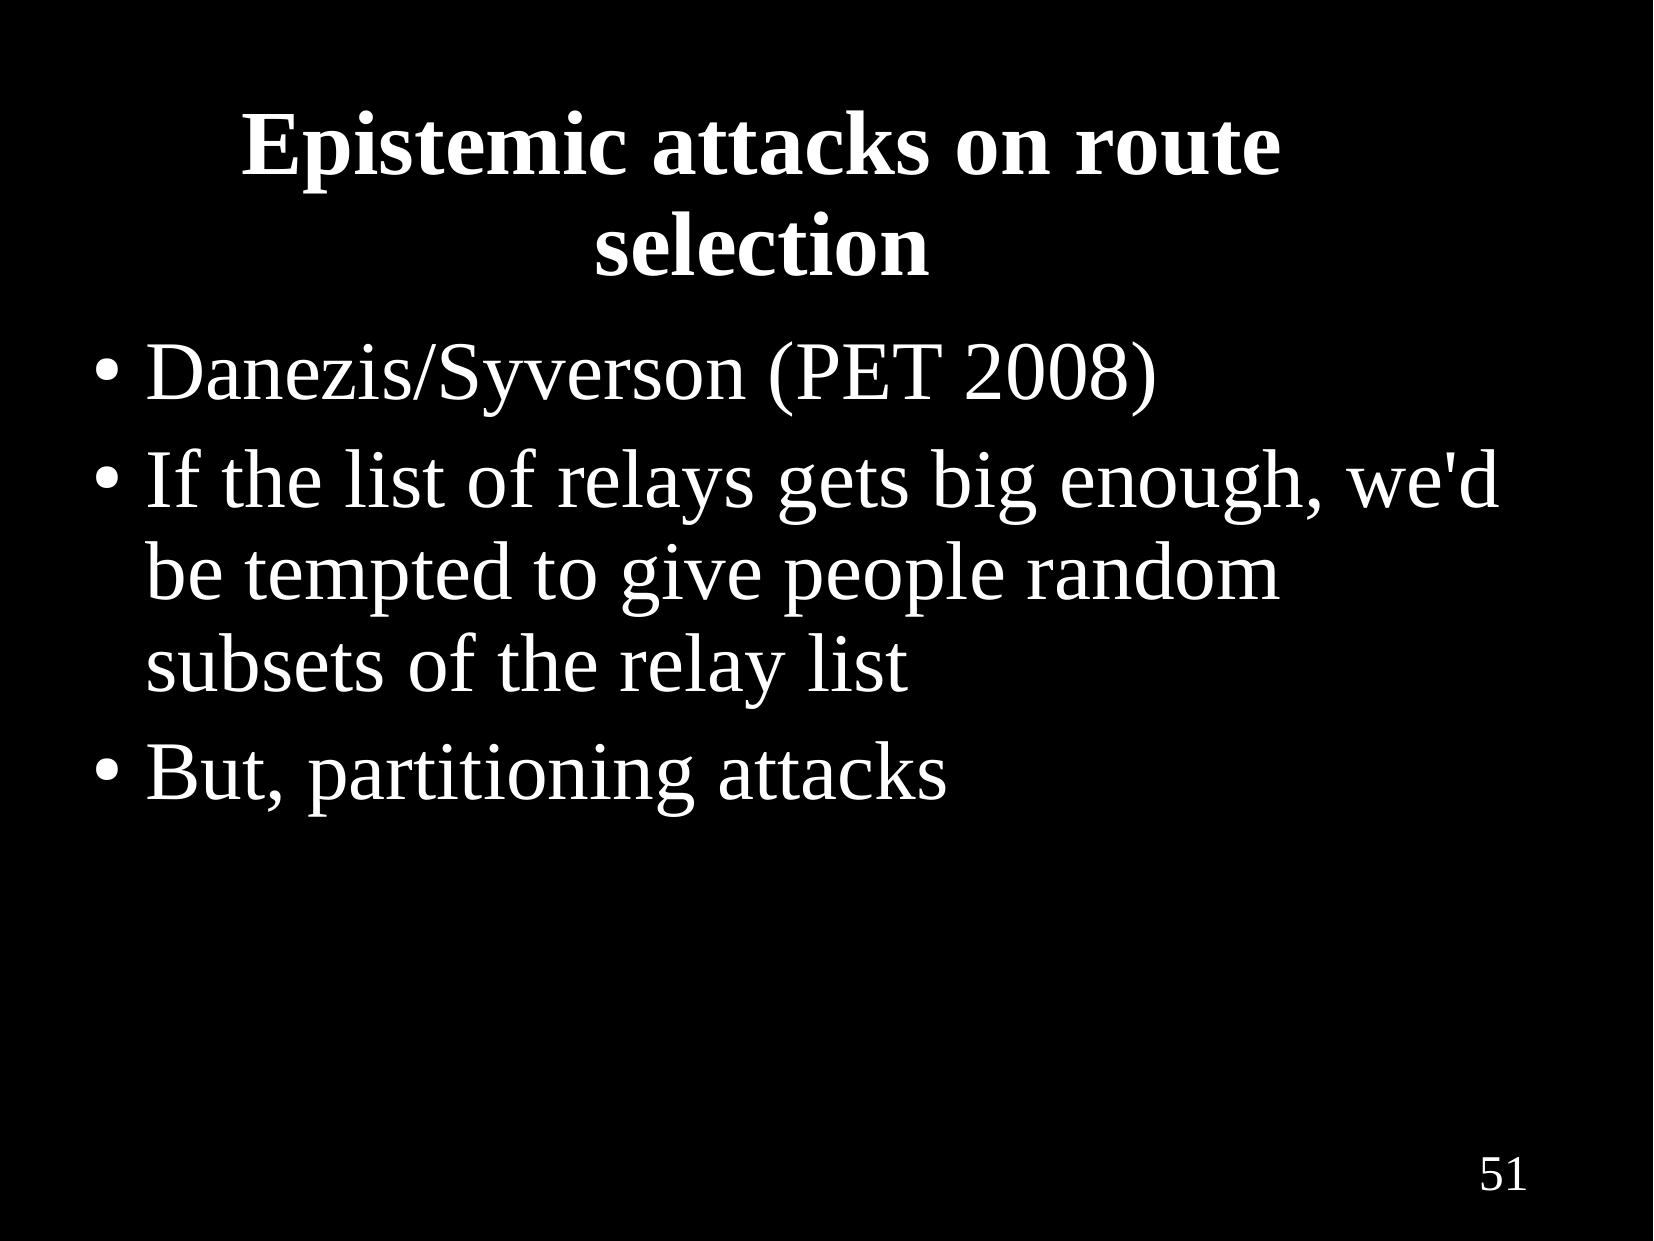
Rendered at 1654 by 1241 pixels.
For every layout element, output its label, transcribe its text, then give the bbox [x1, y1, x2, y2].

list Danezis/Syverson (PET 2008) If the list of relays gets big enough, we'd be tempted to give people random subsets of the relay list But, partitioning attacks [74, 325, 1539, 1123]
title Epistemic attacks on route selection [112, 92, 1413, 296]
